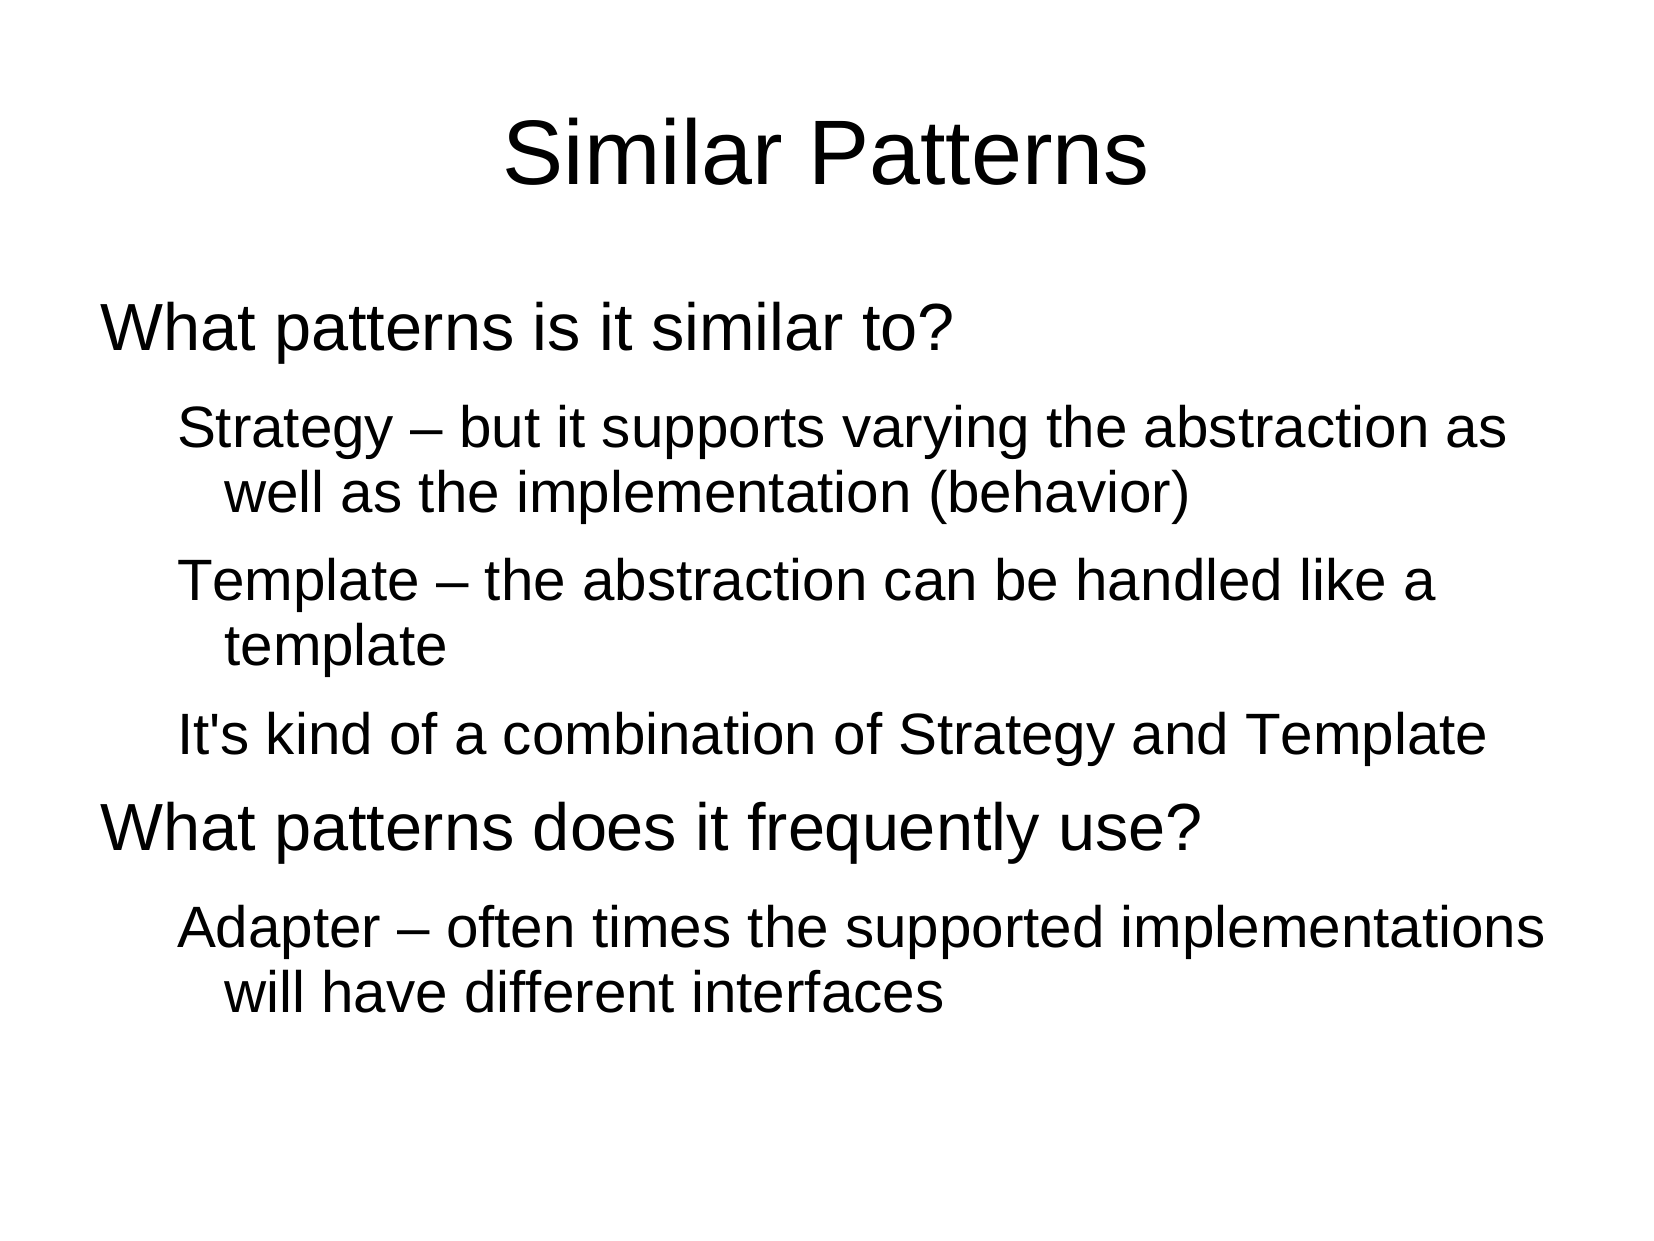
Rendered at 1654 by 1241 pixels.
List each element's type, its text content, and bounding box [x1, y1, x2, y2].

list What patterns is it similar to? Strategy – but it supports varying the abstraction as well as the implementation (behavior) Template – the abstraction can be handled like a template It's kind of a combination of Strategy and Template What patterns does it frequently use? Adapter – often times the supported implementations will have different interfaces [82, 290, 1571, 1094]
title Similar Patterns [82, 56, 1571, 250]
